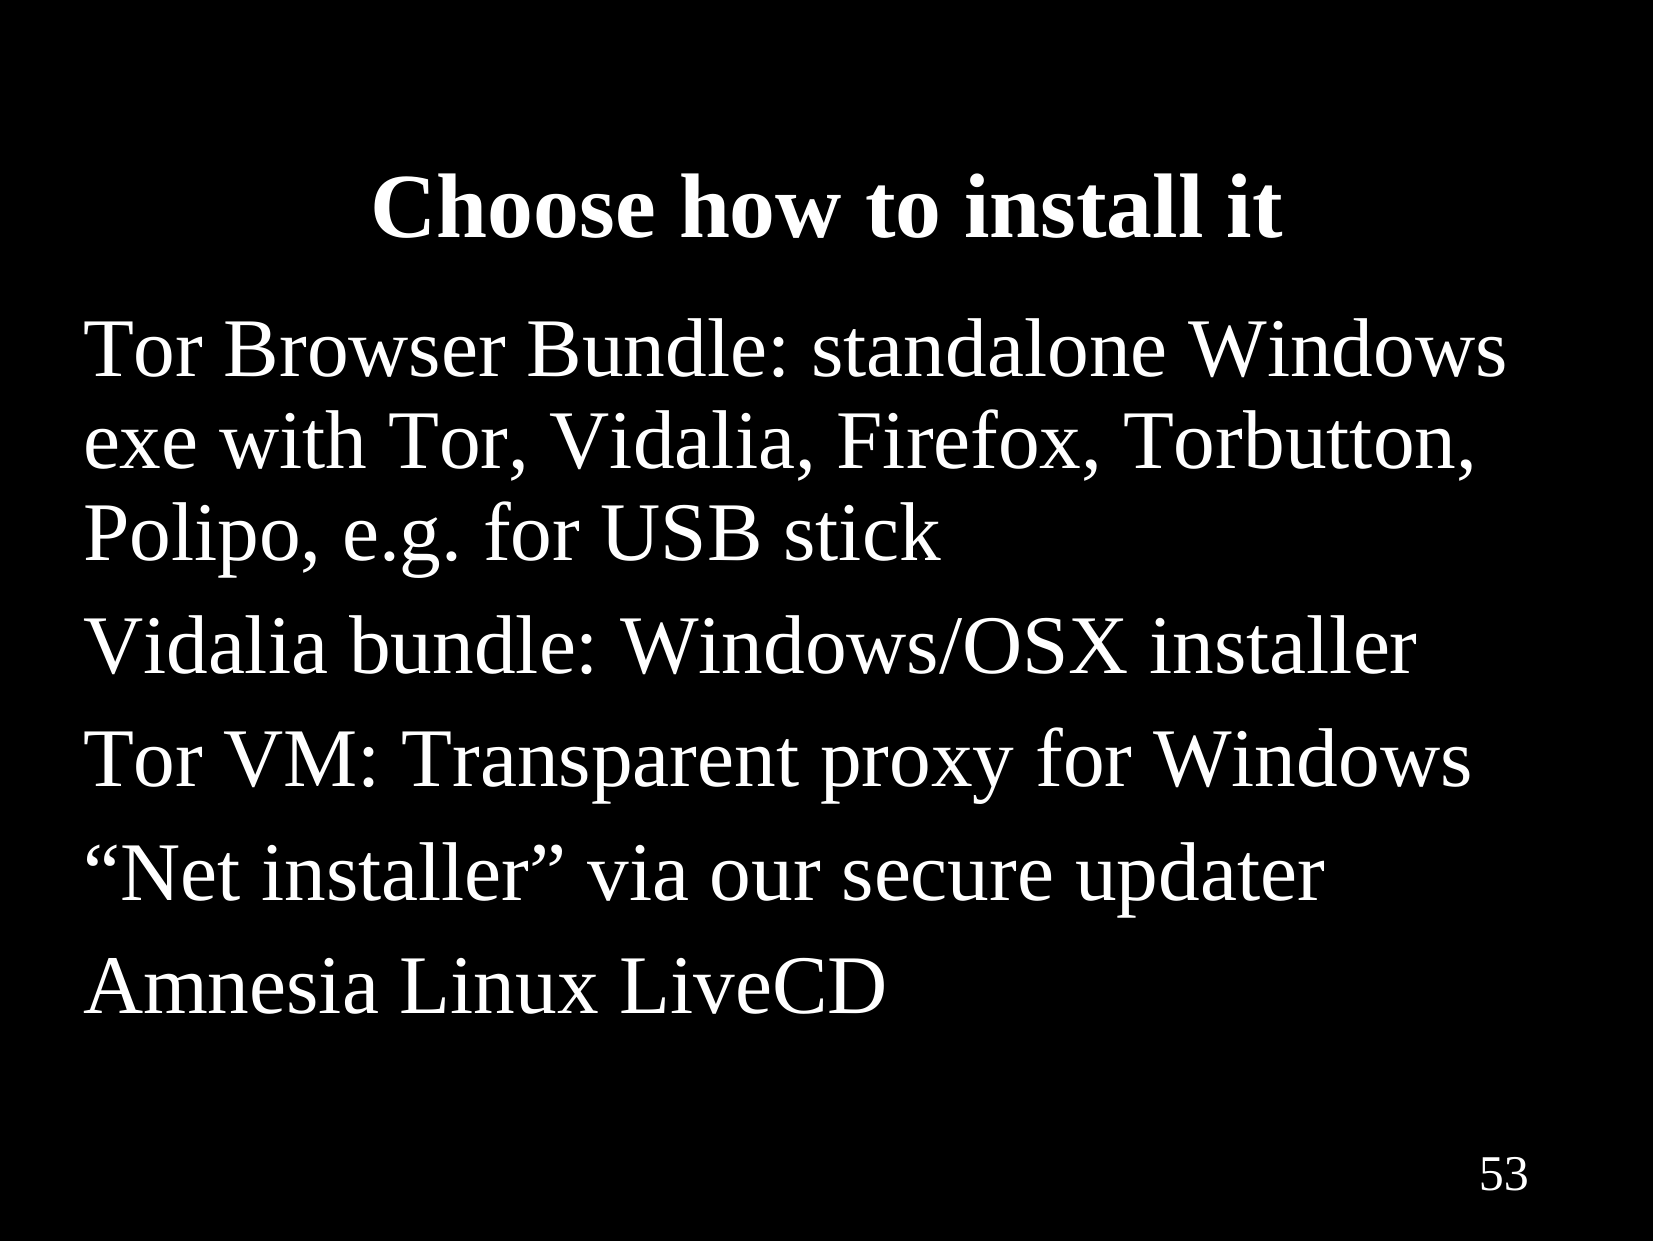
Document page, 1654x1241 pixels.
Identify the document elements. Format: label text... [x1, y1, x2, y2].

list Tor Browser Bundle: standalone Windows exe with Tor, Vidalia, Firefox, Torbutton, Polipo, e.g. for USB stick Vidalia bundle: Windows/OSX installer Tor VM: Transparent proxy for Windows “Net installer” via our secure updater Amnesia Linux LiveCD [83, 301, 1534, 1084]
title Choose how to install it [121, 103, 1534, 301]
